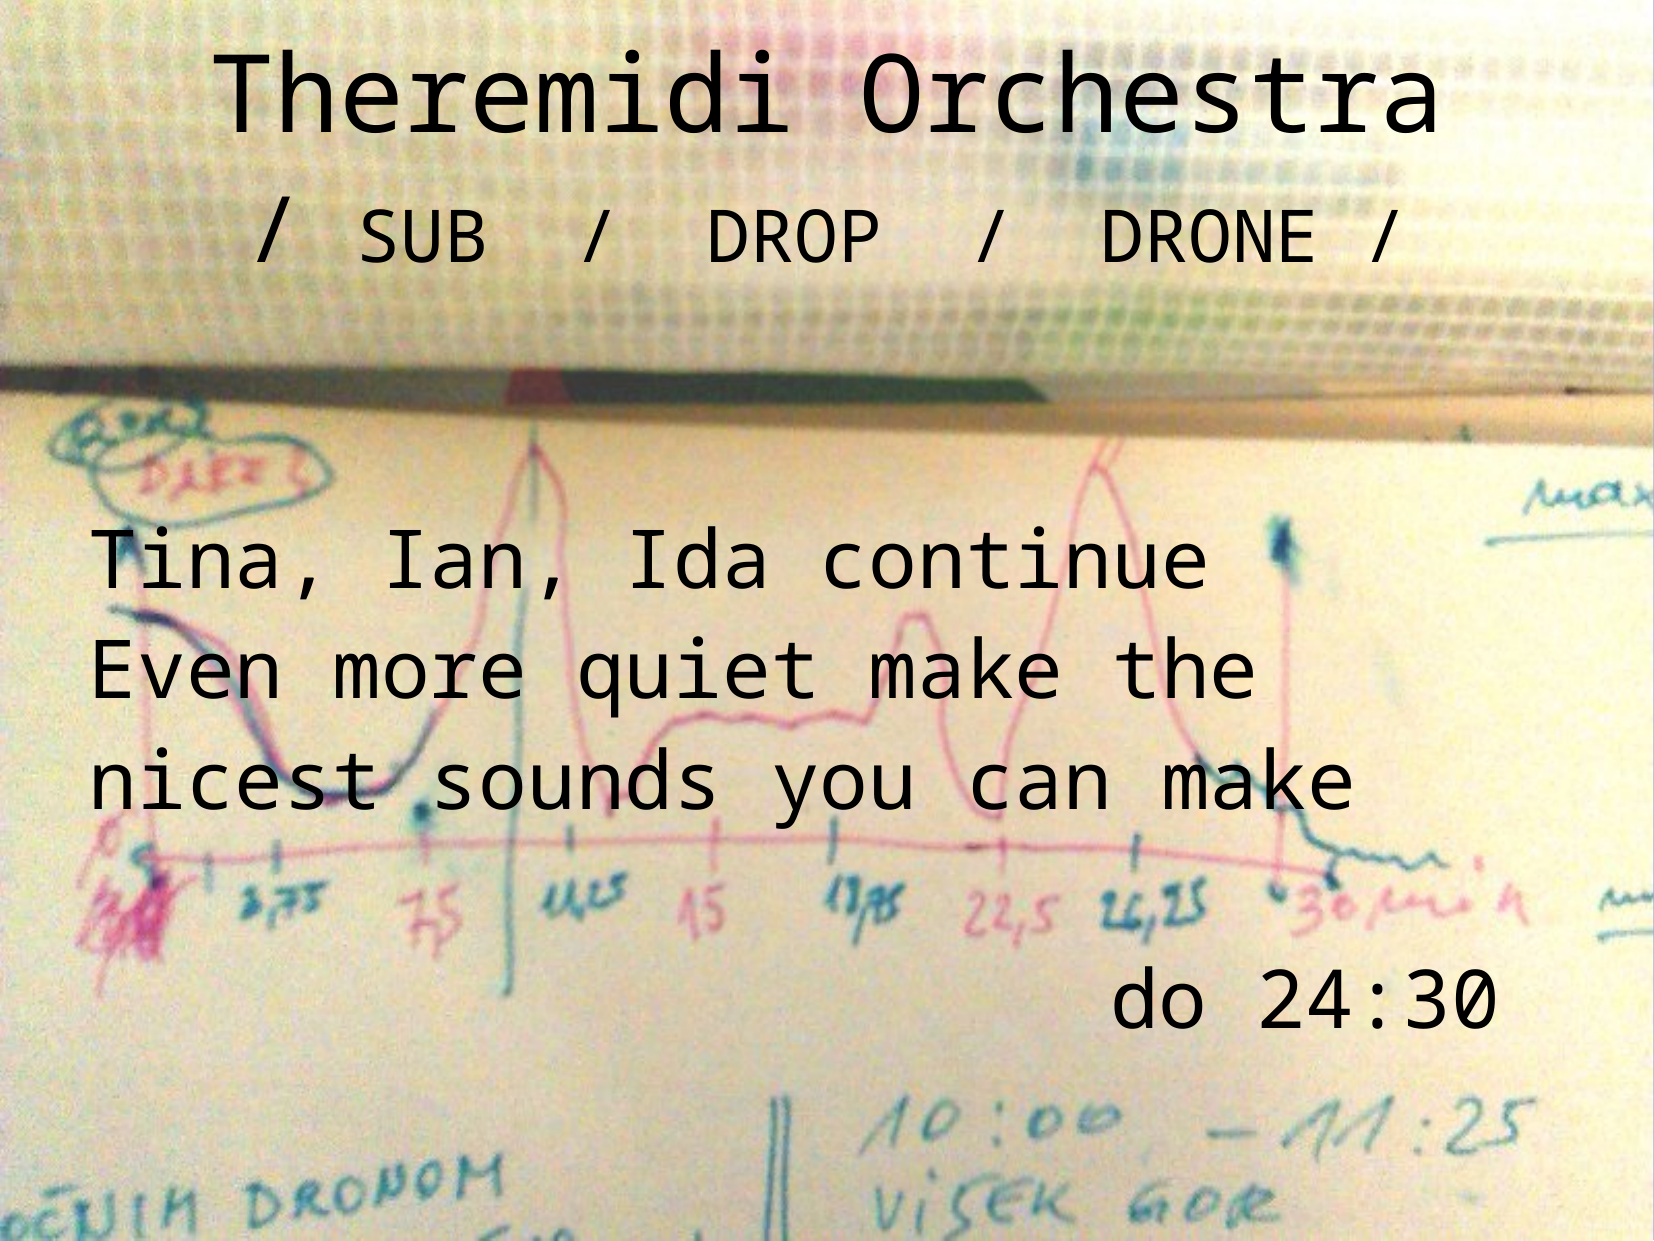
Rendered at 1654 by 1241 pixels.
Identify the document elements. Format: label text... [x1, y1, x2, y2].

title Theremidi Orchestra / SUB / DROP / DRONE / [82, 46, 1571, 260]
picture [0, 0, 1654, 1241]
text_box do 24:30 [1110, 900, 1620, 1096]
text_box Tina, Ian, Ida continue Even more quiet make the nicest sounds you can make [88, 272, 1566, 1063]
